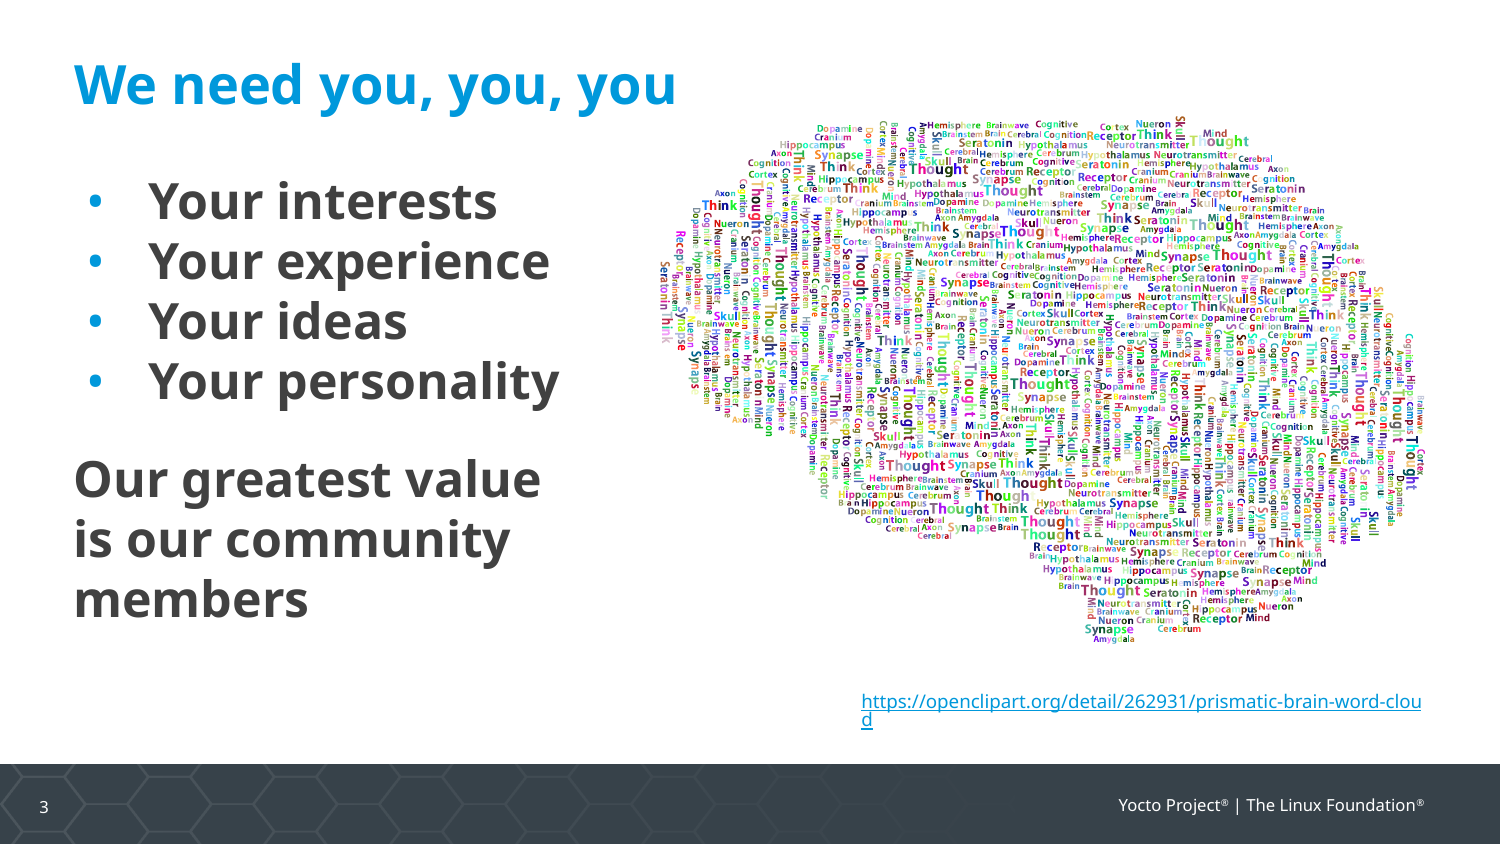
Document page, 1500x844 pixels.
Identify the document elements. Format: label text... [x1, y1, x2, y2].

text_box [1143, 588, 1156, 597]
text_box [905, 335, 913, 346]
text_box [964, 222, 998, 230]
text_box [877, 335, 892, 346]
text_box [949, 452, 969, 458]
text_box [1193, 529, 1213, 537]
text_box [1282, 559, 1313, 577]
text_box [1064, 244, 1082, 254]
text_box [685, 266, 693, 305]
text_box [876, 199, 883, 207]
text_box [830, 418, 841, 426]
text_box [1342, 458, 1360, 465]
text_box [1340, 522, 1349, 545]
text_box [811, 214, 822, 251]
text_box [1132, 460, 1142, 475]
text_box [1360, 302, 1372, 312]
text_box [979, 338, 987, 344]
text_box [1366, 438, 1376, 465]
text_box [1100, 557, 1120, 563]
text_box [1199, 213, 1242, 234]
text_box [874, 442, 916, 451]
text_box [915, 258, 978, 266]
text_box [697, 320, 739, 327]
text_box [1113, 213, 1123, 223]
text_box [1247, 355, 1257, 371]
text_box [1186, 520, 1192, 527]
text_box [1383, 313, 1394, 328]
text_box [941, 324, 948, 330]
text_box [1094, 516, 1104, 526]
text_box [893, 335, 904, 346]
text_box [1281, 532, 1295, 548]
text_box [1114, 626, 1134, 636]
text_box [1266, 604, 1287, 610]
text_box [994, 450, 1025, 468]
text_box [1417, 449, 1425, 475]
text_box [976, 515, 984, 522]
text_box [830, 393, 842, 407]
text_box [1148, 404, 1158, 412]
text_box [1169, 312, 1199, 320]
text_box [800, 412, 809, 438]
text_box [688, 351, 702, 376]
text_box [922, 485, 949, 491]
text_box [1247, 339, 1255, 354]
text_box [1025, 264, 1032, 270]
text_box [1125, 513, 1135, 519]
text_box [1015, 327, 1050, 342]
text_box [1000, 218, 1028, 237]
text_box [972, 174, 1009, 196]
text_box [1303, 465, 1315, 514]
text_box [754, 357, 765, 369]
text_box [1380, 367, 1394, 402]
text_box [739, 195, 748, 218]
text_box [780, 140, 789, 149]
text_box [1199, 135, 1224, 147]
text_box [998, 303, 1015, 335]
text_box [1193, 538, 1216, 547]
text_box [903, 411, 913, 418]
text_box [981, 470, 997, 478]
text_box [1227, 570, 1239, 578]
text_box [1262, 421, 1287, 439]
text_box [1151, 200, 1185, 216]
text_box [842, 248, 853, 260]
text_box [1088, 480, 1098, 488]
text_box [1104, 576, 1120, 586]
text_box [1131, 168, 1151, 175]
text_box [1022, 290, 1054, 307]
text_box [903, 317, 910, 334]
text_box [934, 224, 941, 232]
text_box [813, 259, 820, 277]
text_box [825, 277, 832, 283]
text_box [1258, 613, 1270, 622]
text_box [979, 318, 989, 334]
text_box [1122, 162, 1129, 169]
text_box [1001, 336, 1011, 411]
text_box [817, 125, 829, 132]
text_box [1054, 226, 1060, 237]
text_box [954, 157, 978, 175]
text_box [1355, 396, 1365, 403]
text_box [1039, 453, 1051, 463]
text_box [1006, 140, 1012, 147]
text_box [1113, 610, 1140, 615]
text_box [1136, 511, 1142, 519]
text_box [1338, 506, 1349, 521]
text_box [835, 133, 851, 141]
text_box [1162, 435, 1180, 479]
text_box [1099, 482, 1110, 488]
text_box [1360, 491, 1369, 501]
text_box [834, 229, 843, 235]
text_box [1083, 293, 1105, 301]
text_box [1099, 267, 1112, 273]
text_box [1082, 454, 1090, 477]
text_box [751, 277, 761, 292]
text_box [1046, 253, 1066, 259]
text_box [852, 418, 863, 433]
text_box [1129, 176, 1149, 184]
text_box [980, 159, 1009, 175]
text_box [793, 176, 805, 183]
text_box [944, 148, 976, 155]
text_box [1328, 468, 1337, 543]
text_box [798, 165, 841, 193]
text_box [900, 419, 916, 441]
text_box [928, 440, 971, 448]
text_box [827, 334, 835, 373]
text_box [1000, 430, 1021, 438]
text_box [692, 251, 703, 314]
text_box [754, 418, 764, 429]
text_box [673, 231, 686, 271]
text_box [978, 350, 989, 365]
text_box [1112, 447, 1121, 462]
text_box [702, 328, 723, 411]
text_box [1021, 489, 1029, 501]
text_box [905, 249, 914, 265]
text_box [1181, 218, 1188, 225]
text_box [763, 182, 800, 256]
text_box [1248, 505, 1269, 551]
text_box [1201, 596, 1254, 606]
text_box [1093, 567, 1107, 573]
text_box [1314, 559, 1326, 567]
text_box [1047, 336, 1075, 349]
text_box [1071, 208, 1091, 216]
text_box [1020, 528, 1029, 540]
text_box [843, 218, 890, 234]
text_box [1195, 275, 1205, 282]
text_box [1159, 372, 1168, 412]
text_box [1180, 437, 1191, 455]
text_box [754, 400, 762, 406]
text_box [1250, 222, 1312, 240]
text_box [941, 450, 948, 458]
text_box [1032, 281, 1049, 290]
text_box [1068, 235, 1081, 241]
text_box [1385, 329, 1394, 351]
text_box [852, 279, 869, 301]
text_box [1230, 587, 1246, 597]
text_box [1238, 461, 1247, 497]
text_box [748, 159, 791, 169]
text_box [992, 214, 999, 221]
text_box [1021, 480, 1029, 488]
text_box [914, 286, 926, 303]
text_box [1268, 331, 1311, 346]
text_box [1238, 155, 1270, 162]
text_box [886, 460, 894, 471]
text_box [732, 416, 753, 423]
text_box [991, 330, 1000, 338]
text_box [1329, 365, 1341, 379]
text_box [939, 485, 964, 514]
text_box [1361, 322, 1369, 333]
text_box [1231, 179, 1251, 188]
text_box [791, 335, 800, 341]
text_box [1092, 555, 1099, 563]
text_box [1234, 550, 1253, 558]
text_box [693, 208, 701, 218]
text_box [1293, 576, 1318, 584]
text_box [1320, 337, 1329, 364]
text_box [1049, 318, 1100, 334]
text_box [1075, 575, 1102, 581]
text_box [751, 229, 763, 234]
text_box [849, 492, 887, 507]
text_box [1066, 291, 1082, 301]
text_box [1311, 224, 1359, 271]
text_box [1270, 359, 1279, 369]
text_box [1046, 378, 1063, 393]
text_box [841, 125, 851, 132]
text_box [1030, 515, 1055, 527]
text_box [855, 199, 875, 207]
text_box [1097, 314, 1115, 366]
text_box [1355, 419, 1376, 437]
text_box [1161, 285, 1171, 292]
text_box [1049, 132, 1067, 149]
text_box [1300, 245, 1308, 278]
text_box [830, 408, 841, 417]
text_box [1201, 314, 1213, 321]
text_box [1000, 122, 1029, 129]
text_box [957, 315, 967, 332]
text_box [1007, 131, 1039, 138]
text_box [1085, 624, 1122, 644]
text_box [875, 302, 892, 332]
text_box [842, 261, 853, 290]
text_box [995, 140, 1001, 147]
text_box [1241, 566, 1262, 574]
text_box [856, 247, 869, 278]
text_box [998, 523, 1019, 531]
text_box [864, 405, 876, 427]
text_box [1061, 233, 1067, 241]
text_box [1229, 275, 1235, 282]
text_box [1238, 399, 1259, 460]
text_box [1190, 590, 1197, 597]
text_box [856, 342, 873, 367]
text_box [937, 420, 949, 440]
text_box [820, 375, 829, 431]
text_box [1123, 635, 1129, 642]
text_box [764, 379, 775, 404]
text_box [1194, 393, 1206, 402]
text_box [1124, 441, 1133, 455]
text_box [853, 480, 871, 491]
text_box [1268, 343, 1279, 358]
text_box [1140, 195, 1153, 201]
text_box [865, 442, 874, 468]
text_box [927, 250, 943, 257]
text_box [1112, 618, 1127, 625]
text_box [1299, 231, 1329, 238]
text_box [802, 317, 811, 325]
text_box [906, 483, 919, 491]
text_box [969, 328, 978, 346]
list Your interests Your experience Your ideas Your personality Our greatest value is our community members [73, 169, 739, 728]
text_box [754, 390, 765, 399]
text_box [956, 190, 963, 198]
text_box [1352, 404, 1368, 419]
text_box [1113, 265, 1119, 273]
text_box [1252, 175, 1295, 184]
text_box [1134, 359, 1146, 390]
text_box [1298, 376, 1308, 391]
text_box [1189, 135, 1198, 146]
text_box [1229, 294, 1235, 304]
text_box [1216, 489, 1225, 516]
text_box [1127, 339, 1147, 378]
text_box [1336, 256, 1365, 264]
text_box [1158, 191, 1210, 208]
text_box [1115, 293, 1131, 301]
text_box [903, 386, 926, 445]
text_box [929, 503, 938, 514]
text_box [877, 387, 890, 412]
text_box [1266, 250, 1272, 261]
text_box [1256, 322, 1281, 330]
text_box [1026, 167, 1045, 176]
text_box [714, 229, 723, 245]
text_box [926, 356, 934, 385]
text_box [1093, 284, 1269, 323]
text_box [1375, 440, 1386, 499]
text_box [1106, 293, 1114, 299]
text_box [983, 139, 994, 147]
text_box [1240, 540, 1246, 547]
text_box [1389, 421, 1405, 443]
text_box [893, 271, 913, 325]
text_box [1254, 550, 1277, 558]
text_box [1306, 367, 1318, 374]
text_box [1360, 469, 1370, 491]
text_box [1360, 502, 1379, 530]
text_box [722, 329, 741, 418]
text_box [980, 150, 1007, 158]
text_box [1040, 368, 1070, 379]
text_box [1295, 467, 1301, 477]
text_box [853, 458, 864, 477]
text_box [1113, 263, 1165, 281]
text_box [1129, 273, 1194, 283]
text_box [1003, 493, 1011, 501]
text_box [730, 229, 739, 247]
text_box [935, 191, 989, 232]
text_box [984, 433, 990, 440]
text_box [1076, 355, 1086, 365]
text_box [1262, 206, 1272, 212]
text_box [961, 395, 978, 417]
text_box [1017, 392, 1038, 404]
text_box [1247, 440, 1270, 504]
text_box [744, 330, 752, 345]
text_box [1258, 497, 1266, 503]
text_box [1355, 380, 1368, 395]
text_box [852, 303, 863, 318]
text_box [897, 179, 946, 190]
text_box [1034, 499, 1086, 543]
text_box [992, 503, 1007, 513]
text_box [979, 258, 999, 266]
text_box [990, 411, 1000, 427]
text_box [1043, 301, 1053, 309]
text_box [1264, 305, 1297, 322]
text_box [1236, 297, 1242, 304]
text_box [869, 474, 913, 484]
text_box [1093, 367, 1112, 450]
text_box [1163, 480, 1170, 499]
text_box [1138, 500, 1158, 510]
text_box [1222, 248, 1247, 261]
text_box [1361, 341, 1369, 347]
text_box [789, 345, 798, 379]
text_box [1369, 374, 1381, 415]
text_box [1017, 318, 1035, 326]
text_box [1098, 616, 1105, 624]
text_box [1191, 503, 1200, 527]
text_box [1131, 151, 1196, 178]
text_box [1182, 548, 1226, 559]
text_box [1238, 204, 1280, 231]
text_box [1131, 500, 1137, 508]
text_box [1258, 370, 1279, 392]
text_box [1001, 176, 1021, 186]
text_box [1083, 527, 1092, 538]
text_box [1010, 271, 1051, 282]
text_box [1100, 123, 1129, 131]
text_box [1309, 289, 1324, 320]
text_box [891, 220, 973, 250]
text_box [741, 355, 753, 399]
text_box [836, 209, 844, 228]
text_box [660, 304, 668, 310]
text_box [872, 501, 944, 531]
text_box [843, 314, 852, 337]
text_box [1318, 452, 1326, 470]
text_box [690, 219, 701, 249]
text_box [888, 492, 904, 500]
text_box [1239, 164, 1259, 170]
text_box [1407, 375, 1416, 384]
text_box [1306, 324, 1341, 332]
text_box [1000, 414, 1043, 429]
text_box [883, 516, 894, 523]
text_box [1066, 257, 1108, 266]
text_box [1146, 187, 1157, 192]
text_box [762, 276, 771, 297]
text_box [856, 359, 865, 417]
text_box [1029, 552, 1091, 565]
text_box [1008, 503, 1019, 513]
text_box [675, 326, 686, 351]
text_box [660, 294, 670, 303]
text_box [1258, 477, 1268, 493]
text_box [1360, 313, 1372, 320]
text_box [662, 337, 673, 344]
text_box [1258, 286, 1279, 305]
text_box [1079, 544, 1126, 552]
text_box [1116, 587, 1125, 599]
text_box [701, 212, 722, 285]
text_box [865, 516, 882, 525]
text_box [1380, 433, 1387, 439]
text_box [1032, 405, 1038, 413]
text_box [1255, 241, 1287, 264]
text_box [1106, 537, 1179, 567]
text_box [1064, 367, 1081, 412]
text_box [765, 405, 774, 437]
text_box [1054, 292, 1064, 307]
text_box [976, 489, 1002, 501]
text_box [991, 431, 998, 437]
text_box [662, 272, 688, 325]
text_box [1144, 578, 1169, 586]
text_box [988, 339, 997, 344]
text_box [996, 251, 1025, 261]
text_box [951, 249, 970, 257]
text_box [1112, 412, 1121, 446]
text_box [1306, 447, 1316, 464]
text_box [1001, 263, 1024, 270]
text_box [1025, 438, 1037, 448]
text_box [919, 144, 927, 153]
text_box [865, 127, 874, 138]
text_box [914, 334, 922, 340]
text_box [1306, 341, 1318, 355]
text_box [1268, 458, 1279, 505]
text_box [1078, 172, 1128, 184]
text_box [1280, 273, 1319, 297]
text_box [1281, 392, 1308, 419]
text_box [1047, 241, 1063, 248]
text_box [1025, 423, 1037, 437]
text_box [964, 363, 978, 394]
text_box [1258, 393, 1270, 402]
text_box [892, 415, 899, 425]
text_box [1060, 191, 1080, 198]
text_box [906, 126, 945, 175]
text_box [1039, 436, 1055, 452]
text_box [780, 303, 789, 378]
text_box [1288, 423, 1313, 430]
text_box [1079, 498, 1130, 519]
text_box [1065, 301, 1076, 307]
text_box [1004, 238, 1015, 249]
text_box [1064, 480, 1076, 488]
text_box [780, 168, 791, 183]
text_box [1171, 468, 1189, 507]
text_box [1329, 404, 1352, 461]
text_box [1110, 193, 1135, 201]
text_box [803, 271, 811, 283]
text_box [1272, 432, 1292, 454]
text_box [979, 296, 990, 307]
text_box [1056, 281, 1128, 292]
text_box [1174, 322, 1213, 367]
text_box [1197, 263, 1210, 272]
text_box [884, 341, 925, 385]
text_box [949, 323, 956, 330]
text_box [892, 402, 901, 412]
text_box [968, 231, 1003, 249]
text_box [740, 290, 750, 329]
text_box [1219, 570, 1226, 580]
text_box [730, 200, 738, 210]
text_box [1034, 542, 1078, 554]
text_box [1060, 320, 1070, 327]
text_box [1102, 274, 1112, 281]
text_box [1008, 290, 1021, 299]
text_box [1044, 414, 1055, 432]
text_box [1192, 605, 1208, 615]
text_box [821, 285, 830, 324]
text_box [1241, 275, 1249, 303]
text_box [908, 491, 951, 499]
text_box [748, 170, 778, 178]
text_box [836, 319, 863, 377]
text_box [741, 235, 751, 247]
text_box [1077, 482, 1087, 490]
text_box [1175, 226, 1181, 233]
text_box [1076, 338, 1096, 348]
text_box [809, 456, 818, 475]
text_box [1096, 212, 1112, 223]
text_box [1153, 129, 1164, 139]
text_box [1122, 202, 1150, 212]
text_box [1259, 365, 1268, 377]
text_box [1162, 360, 1173, 367]
text_box [1000, 464, 1062, 488]
text_box [838, 468, 852, 498]
text_box [1227, 494, 1235, 533]
text_box [787, 142, 828, 157]
text_box [1087, 243, 1104, 252]
text_box [1035, 264, 1076, 271]
text_box [1211, 265, 1221, 272]
text_box [1270, 506, 1279, 529]
text_box [687, 316, 696, 348]
text_box [1092, 265, 1098, 273]
text_box [817, 472, 830, 499]
text_box [1113, 249, 1153, 264]
text_box [1373, 286, 1384, 311]
text_box [1158, 625, 1177, 632]
text_box [1306, 356, 1318, 366]
text_box [1355, 350, 1369, 379]
text_box [873, 347, 883, 385]
text_box [840, 406, 853, 451]
text_box [1055, 433, 1066, 463]
text_box [1018, 343, 1057, 357]
text_box [1133, 425, 1142, 459]
text_box [1175, 116, 1186, 134]
text_box [1157, 616, 1173, 624]
text_box [1209, 607, 1231, 615]
text_box [951, 376, 962, 416]
text_box [1010, 169, 1023, 175]
text_box [1097, 608, 1112, 615]
text_box [937, 333, 951, 364]
text_box [1135, 416, 1144, 424]
text_box [1394, 350, 1404, 387]
text_box [892, 210, 917, 218]
text_box [1089, 162, 1099, 169]
text_box [1170, 141, 1190, 149]
text_box [1090, 445, 1101, 476]
text_box [714, 219, 749, 228]
text_box [1304, 207, 1325, 214]
text_box [854, 434, 863, 457]
text_box [791, 315, 798, 333]
text_box [1134, 235, 1159, 246]
text_box [1121, 578, 1143, 596]
text_box [1309, 379, 1319, 418]
text_box [1222, 262, 1243, 272]
text_box [1039, 480, 1047, 491]
text_box [883, 253, 892, 301]
text_box [1025, 449, 1037, 456]
text_box [702, 200, 717, 210]
text_box [845, 378, 853, 403]
text_box [832, 460, 841, 469]
text_box [1261, 411, 1280, 419]
text_box [778, 383, 786, 388]
text_box [1189, 162, 1250, 178]
text_box [1251, 433, 1259, 442]
text_box [836, 360, 844, 373]
text_box [1061, 131, 1169, 149]
text_box [1086, 301, 1092, 308]
text_box [762, 258, 771, 275]
text_box [940, 388, 948, 399]
text_box [1039, 394, 1045, 402]
text_box [1059, 347, 1095, 365]
text_box [1204, 431, 1214, 462]
text_box [1236, 377, 1244, 383]
text_box [931, 459, 946, 471]
text_box [867, 420, 897, 441]
text_box [836, 161, 847, 172]
text_box [1288, 240, 1297, 266]
text_box [1057, 414, 1065, 432]
text_box [1115, 345, 1126, 360]
text_box [1238, 322, 1255, 332]
text_box [836, 374, 843, 392]
text_box [1293, 447, 1303, 466]
text_box [1087, 501, 1106, 507]
text_box [953, 298, 978, 306]
text_box [1272, 388, 1281, 410]
text_box [829, 143, 845, 151]
text_box [1057, 478, 1063, 488]
text_box [861, 499, 868, 507]
text_box [1281, 214, 1324, 221]
text_box [1127, 313, 1168, 320]
text_box [941, 277, 978, 297]
text_box [841, 298, 852, 313]
text_box [1386, 470, 1405, 526]
text_box [748, 213, 761, 220]
text_box [1337, 273, 1348, 320]
text_box [1014, 358, 1026, 366]
text_box [1117, 600, 1165, 615]
text_box [751, 236, 761, 251]
text_box [1036, 320, 1046, 327]
text_box [1105, 244, 1112, 252]
text_box [819, 175, 825, 183]
text_box [1031, 178, 1048, 196]
text_box [791, 214, 800, 269]
text_box [925, 390, 938, 430]
text_box [1329, 380, 1341, 389]
text_box [884, 201, 892, 207]
text_box [1406, 477, 1419, 484]
text_box [1250, 274, 1302, 306]
text_box [1331, 340, 1338, 359]
text_box [1281, 522, 1291, 531]
text_box [1291, 351, 1299, 378]
text_box [1081, 192, 1100, 198]
text_box [1237, 498, 1246, 516]
text_box [776, 408, 787, 422]
text_box [1215, 470, 1226, 480]
text_box [1298, 186, 1305, 193]
text_box [1157, 590, 1167, 597]
text_box [1172, 283, 1193, 292]
text_box [1053, 120, 1078, 128]
text_box [1322, 253, 1335, 261]
text_box [1233, 231, 1249, 238]
text_box [1026, 241, 1046, 248]
text_box [1049, 360, 1060, 366]
text_box [1279, 550, 1296, 560]
text_box [1392, 405, 1402, 420]
text_box [955, 333, 967, 360]
text_box [890, 386, 901, 401]
text_box [972, 123, 981, 129]
text_box [986, 122, 999, 129]
text_box [940, 410, 948, 419]
text_box [1403, 333, 1414, 372]
text_box [1259, 354, 1268, 364]
text_box [811, 365, 820, 376]
text_box [1251, 184, 1264, 193]
text_box [811, 397, 819, 416]
text_box [1194, 285, 1201, 292]
text_box [1279, 347, 1297, 397]
text_box [1026, 251, 1045, 259]
text_box [1012, 493, 1020, 504]
text_box [1007, 208, 1070, 216]
text_box [1043, 564, 1092, 575]
text_box [1193, 614, 1243, 625]
text_box [1292, 488, 1301, 522]
text_box [714, 311, 720, 321]
text_box [1114, 403, 1123, 411]
text_box [1059, 574, 1074, 581]
text_box [965, 502, 982, 517]
text_box [660, 274, 669, 293]
text_box [1135, 321, 1158, 329]
text_box [703, 360, 711, 366]
text_box [875, 235, 923, 262]
text_box [1065, 431, 1078, 477]
text_box [1190, 568, 1222, 595]
text_box [778, 423, 785, 431]
text_box [1318, 262, 1340, 301]
text_box [1036, 218, 1044, 240]
text_box [1117, 517, 1192, 546]
text_box [688, 377, 699, 395]
text_box [1084, 414, 1093, 437]
text_box [1113, 246, 1133, 252]
text_box [1265, 186, 1275, 193]
text_box [1125, 212, 1132, 223]
text_box [1016, 309, 1046, 317]
text_box [842, 291, 850, 297]
text_box [1331, 462, 1348, 505]
text_box [813, 252, 822, 258]
text_box [983, 504, 989, 514]
text_box [1322, 429, 1329, 435]
text_box [1284, 323, 1305, 330]
text_box [1331, 333, 1339, 339]
text_box [662, 326, 673, 336]
picture [0, 0, 1500, 844]
text_box [1136, 120, 1171, 128]
text_box [1105, 360, 1112, 377]
text_box [820, 454, 830, 471]
text_box [1153, 478, 1162, 496]
text_box [1140, 216, 1176, 242]
text_box [1248, 423, 1257, 432]
text_box [1294, 478, 1303, 487]
text_box [1018, 140, 1130, 176]
text_box [900, 450, 940, 461]
text_box [1115, 330, 1148, 337]
text_box [1010, 187, 1018, 196]
text_box [965, 421, 989, 440]
text_box [788, 270, 800, 314]
text_box [1206, 273, 1224, 282]
text_box [1172, 349, 1184, 358]
text_box [811, 377, 818, 396]
text_box [1322, 302, 1333, 308]
text_box [976, 450, 993, 460]
text_box [865, 303, 873, 340]
text_box [1143, 496, 1187, 521]
text_box [1349, 467, 1357, 506]
text_box [1087, 597, 1096, 619]
text_box [1071, 413, 1078, 430]
text_box [867, 387, 877, 404]
text_box [1404, 420, 1414, 435]
text_box [832, 470, 838, 480]
text_box [753, 252, 761, 275]
text_box [988, 345, 997, 373]
text_box [1161, 251, 1189, 264]
text_box [848, 507, 860, 515]
text_box [895, 252, 903, 270]
text_box [899, 147, 907, 178]
text_box [1215, 129, 1227, 137]
text_box [751, 221, 764, 228]
text_box [879, 451, 887, 470]
text_box [1046, 394, 1066, 404]
text_box [1248, 249, 1265, 264]
text_box [1225, 135, 1242, 150]
text_box [872, 483, 904, 491]
text_box [754, 370, 764, 389]
text_box [1098, 599, 1116, 607]
text_box [1101, 200, 1121, 212]
text_box [778, 389, 787, 407]
text_box [1080, 438, 1090, 453]
text_box [820, 432, 829, 450]
text_box [718, 200, 729, 210]
text_box [1392, 385, 1414, 419]
text_box [799, 207, 811, 244]
text_box [1167, 370, 1190, 436]
text_box [1016, 238, 1024, 249]
text_box [1018, 407, 1031, 413]
text_box [1216, 517, 1224, 536]
text_box [1106, 520, 1116, 529]
text_box [914, 459, 997, 497]
text_box [775, 247, 788, 278]
text_box [969, 347, 978, 362]
text_box [1043, 217, 1078, 237]
text_box [1388, 451, 1395, 469]
text_box [771, 150, 786, 157]
text_box [1077, 184, 1108, 191]
text_box [1010, 161, 1023, 167]
text_box [1191, 468, 1200, 502]
text_box [1232, 607, 1257, 622]
text_box [1056, 407, 1065, 413]
text_box [914, 268, 952, 351]
text_box [1167, 179, 1243, 207]
text_box [1132, 489, 1152, 497]
text_box [1068, 489, 1131, 497]
text_box [1035, 120, 1052, 130]
text_box [917, 269, 926, 285]
text_box [1417, 395, 1425, 434]
text_box [852, 208, 891, 218]
text_box [802, 245, 811, 251]
text_box [737, 179, 748, 194]
text_box [962, 279, 1031, 328]
text_box [1109, 184, 1123, 193]
text_box [1030, 480, 1038, 488]
text_box [1115, 321, 1134, 329]
text_box [1046, 167, 1075, 185]
text_box [985, 515, 1017, 522]
text_box [935, 311, 956, 319]
text_box [753, 293, 761, 354]
text_box [1396, 436, 1419, 486]
text_box [1189, 219, 1198, 230]
text_box [1013, 150, 1049, 167]
text_box [1276, 184, 1297, 193]
text_box [1179, 324, 1237, 410]
text_box [1168, 589, 1186, 597]
text_box [1134, 215, 1147, 225]
text_box [950, 417, 960, 440]
text_box [1083, 516, 1092, 526]
text_box [804, 194, 848, 206]
text_box [788, 380, 798, 395]
text_box [1161, 599, 1201, 632]
text_box [971, 249, 994, 257]
text_box [1144, 438, 1161, 477]
text_box [818, 325, 826, 364]
text_box [938, 400, 946, 409]
text_box [807, 417, 819, 455]
text_box [955, 271, 990, 279]
text_box [1030, 528, 1055, 540]
text_box [1215, 434, 1236, 493]
text_box [1190, 254, 1210, 264]
text_box [1380, 403, 1389, 422]
text_box [1281, 489, 1291, 521]
text_box [743, 400, 750, 417]
text_box [1150, 176, 1166, 184]
text_box [1068, 142, 1088, 149]
text_box [714, 190, 730, 197]
text_box [1350, 435, 1360, 457]
text_box [1345, 300, 1358, 345]
text_box [983, 199, 1028, 209]
text_box [1039, 405, 1055, 415]
text_box [1318, 471, 1327, 492]
text_box [1237, 241, 1254, 250]
text_box [852, 126, 863, 132]
text_box [733, 248, 751, 321]
text_box [1030, 491, 1036, 501]
text_box [843, 238, 872, 246]
text_box [1268, 537, 1284, 548]
text_box [1236, 347, 1258, 382]
text_box [1170, 215, 1180, 225]
text_box [1084, 370, 1092, 397]
text_box [1124, 382, 1134, 390]
text_box [1074, 309, 1104, 317]
text_box [1217, 558, 1259, 565]
text_box [917, 121, 983, 150]
text_box [815, 150, 835, 172]
text_box [1026, 457, 1034, 468]
text_box [969, 308, 977, 327]
text_box [1320, 344, 1351, 428]
text_box [761, 335, 778, 357]
text_box [1154, 249, 1160, 258]
text_box [947, 181, 967, 188]
text_box [1313, 223, 1334, 230]
text_box [1090, 584, 1116, 596]
text_box [1136, 616, 1156, 624]
text_box [1152, 601, 1160, 607]
text_box [1136, 129, 1144, 139]
text_box [1011, 405, 1017, 413]
text_box [895, 459, 921, 471]
text_box [1202, 463, 1214, 526]
text_box [1263, 565, 1281, 574]
text_box [1216, 581, 1229, 595]
text_box [1047, 308, 1067, 318]
text_box [882, 122, 955, 207]
text_box [1299, 298, 1309, 316]
text_box [1292, 514, 1314, 548]
text_box [800, 326, 809, 410]
text_box [861, 509, 871, 517]
text_box [1080, 223, 1108, 243]
text_box [1124, 405, 1145, 414]
text_box [1191, 413, 1204, 467]
text_box [1208, 380, 1239, 452]
text_box [1295, 436, 1323, 446]
text_box [1242, 577, 1302, 602]
text_box [764, 359, 778, 378]
text_box [1325, 309, 1336, 320]
text_box https://openclipart.org/detail/262931/prismatic-brain-word-cloud [846, 674, 1443, 730]
text_box [1243, 195, 1296, 204]
text_box [1106, 225, 1133, 243]
text_box [1010, 358, 1048, 390]
text_box [1244, 265, 1296, 275]
text_box [1122, 566, 1188, 576]
text_box [961, 431, 1015, 449]
text_box [1257, 338, 1268, 353]
text_box [1350, 512, 1368, 538]
title We need you, you, you [74, 50, 1425, 160]
text_box [1258, 403, 1270, 410]
text_box [751, 189, 764, 212]
text_box [823, 207, 843, 289]
text_box [1259, 602, 1265, 610]
text_box [1020, 516, 1029, 527]
text_box [1185, 331, 1193, 358]
text_box [1243, 136, 1249, 147]
text_box [1135, 185, 1145, 192]
text_box [802, 252, 809, 270]
text_box [1052, 272, 1077, 280]
text_box [1180, 456, 1191, 461]
text_box [863, 139, 874, 158]
text_box [1373, 312, 1382, 328]
text_box [793, 150, 805, 164]
text_box [1241, 383, 1252, 398]
text_box [1203, 129, 1214, 137]
text_box [1383, 356, 1392, 366]
text_box [992, 271, 1009, 280]
text_box [870, 263, 881, 302]
text_box [789, 412, 798, 434]
text_box [1027, 221, 1035, 237]
text_box [1197, 151, 1237, 159]
text_box [754, 407, 764, 417]
text_box [1148, 332, 1171, 376]
text_box [728, 314, 734, 321]
text_box [1406, 485, 1417, 490]
text_box [1151, 377, 1158, 395]
text_box [1113, 361, 1126, 392]
text_box [1147, 415, 1162, 437]
text_box [771, 279, 788, 301]
text_box [1171, 579, 1191, 587]
text_box [829, 177, 884, 193]
text_box [1029, 199, 1083, 209]
text_box [814, 133, 834, 141]
text_box [1297, 493, 1324, 558]
text_box [921, 462, 930, 474]
text_box [1320, 365, 1328, 396]
text_box [1268, 165, 1289, 172]
text_box [1264, 579, 1292, 589]
text_box [1094, 527, 1104, 538]
text_box [1351, 354, 1359, 373]
text_box [1373, 329, 1382, 368]
text_box [979, 366, 1001, 419]
text_box [1113, 393, 1146, 400]
text_box [704, 248, 739, 315]
text_box [934, 360, 962, 387]
text_box [838, 499, 859, 506]
text_box [1358, 271, 1372, 301]
text_box [1102, 451, 1149, 483]
text_box [1124, 187, 1134, 194]
text_box [886, 522, 997, 539]
text_box [1273, 204, 1302, 212]
text_box [803, 278, 820, 317]
text_box [1037, 381, 1045, 390]
text_box [1283, 445, 1292, 488]
text_box [1194, 403, 1206, 410]
text_box [1219, 204, 1237, 212]
text_box [1165, 129, 1173, 139]
text_box [836, 152, 864, 162]
text_box [1349, 271, 1357, 298]
text_box [660, 261, 670, 273]
text_box [1159, 321, 1204, 348]
text_box [1078, 274, 1101, 283]
text_box [848, 121, 888, 175]
text_box [944, 166, 953, 178]
text_box [1217, 538, 1235, 547]
text_box [1380, 423, 1390, 432]
text_box [1147, 283, 1160, 292]
text_box [751, 180, 764, 188]
text_box [829, 290, 841, 335]
text_box [765, 303, 778, 334]
text_box [1082, 398, 1092, 413]
text_box [1166, 263, 1196, 274]
text_box [1167, 234, 1232, 260]
text_box [979, 308, 987, 317]
text_box [1237, 517, 1246, 532]
text_box [1019, 184, 1036, 199]
text_box [787, 396, 798, 411]
text_box [841, 452, 852, 467]
text_box [1236, 334, 1247, 346]
text_box [832, 438, 840, 449]
text_box [985, 130, 1006, 137]
text_box [1177, 559, 1214, 567]
text_box [1081, 584, 1089, 596]
text_box [870, 228, 883, 234]
text_box [793, 165, 805, 175]
text_box [830, 126, 840, 134]
text_box [1059, 582, 1074, 589]
text_box [721, 311, 727, 321]
text_box [877, 413, 888, 419]
